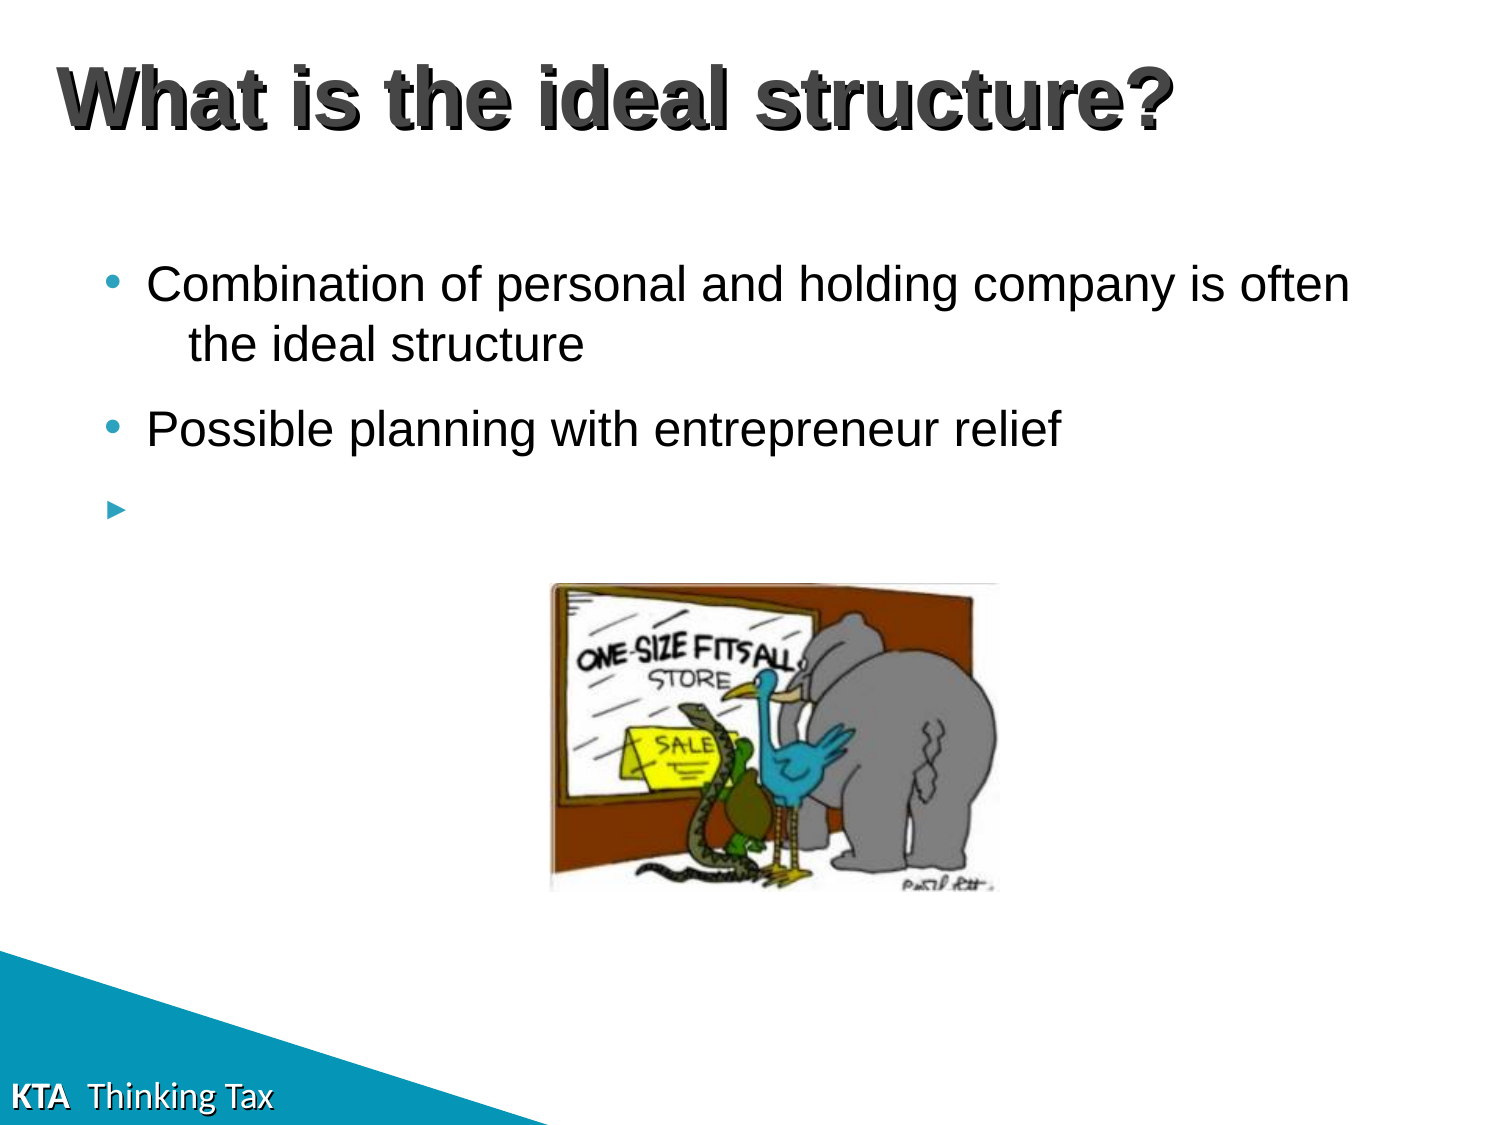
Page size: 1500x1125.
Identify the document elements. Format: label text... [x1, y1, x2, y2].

title What is the ideal structure? [41, 0, 1392, 187]
picture [549, 583, 1000, 892]
list Combination of personal and holding company is often the ideal structure Possible planning with entrepreneur relief [53, 243, 1404, 987]
